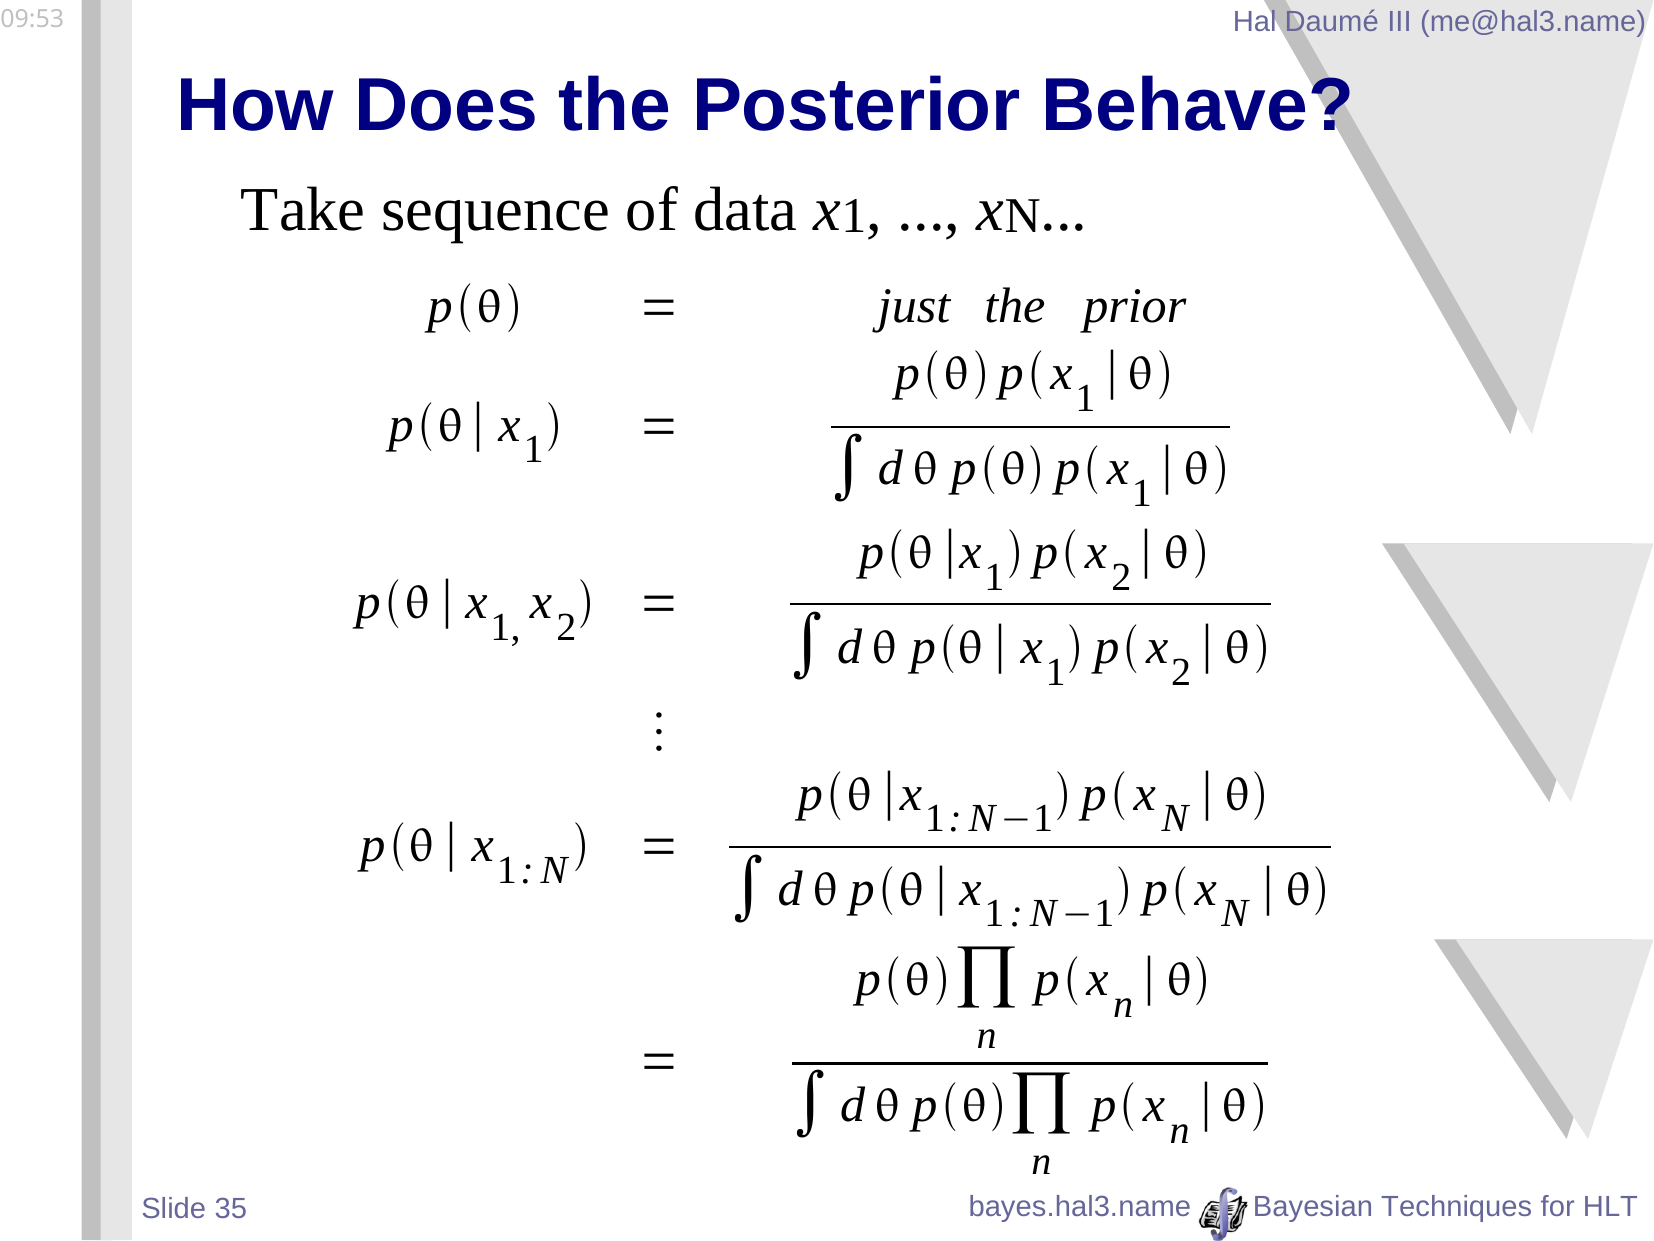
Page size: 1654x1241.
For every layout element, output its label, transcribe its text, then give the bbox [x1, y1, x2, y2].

chart [343, 273, 1340, 1186]
text_box Take sequence of data x1, ..., xN... [240, 174, 1089, 260]
title How Does the Posterior Behave? [176, 44, 1509, 166]
picture [1198, 1186, 1248, 1241]
